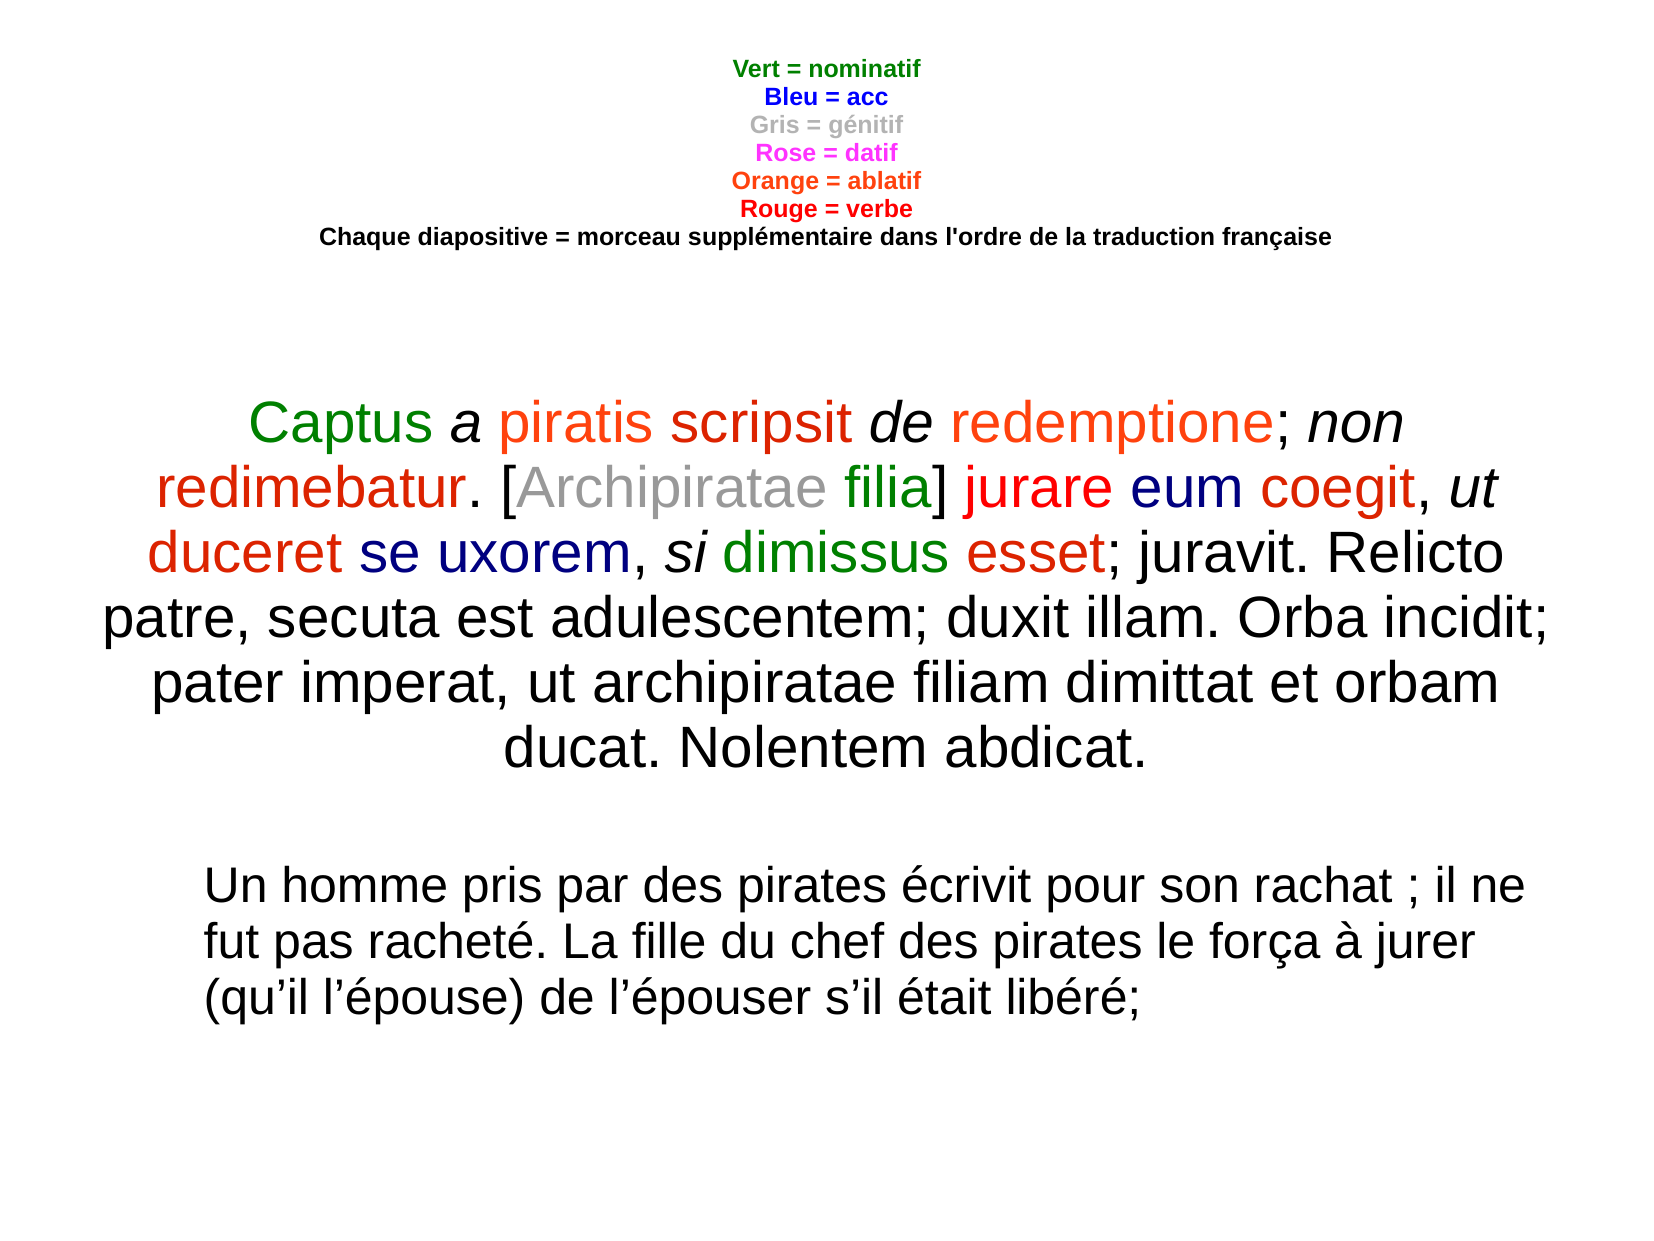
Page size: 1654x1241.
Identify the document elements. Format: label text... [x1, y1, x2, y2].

text_box Un homme pris par des pirates écrivit pour son rachat ; il ne fut pas racheté. La fille du chef des pirates le força à jurer (qu’il l’épouse) de l’épouser s’il était libéré; [188, 850, 1571, 1033]
title Vert = nominatif Bleu = acc Gris = génitif Rose = datif Orange = ablatif Rouge = verbe Chaque diapositive = morceau supplémentaire dans l'ordre de la traduction française [82, 49, 1571, 257]
subtitle Captus a piratis scripsit de redemptione; non redimebatur. [Archipiratae filia] jurare eum coegit, ut duceret se uxorem, si dimissus esset; juravit. Relicto patre, secuta est adulescentem; duxit illam. Orba incidit; pater imperat, ut archipiratae filiam dimittat et orbam ducat. Nolentem abdicat. [82, 318, 1571, 851]
